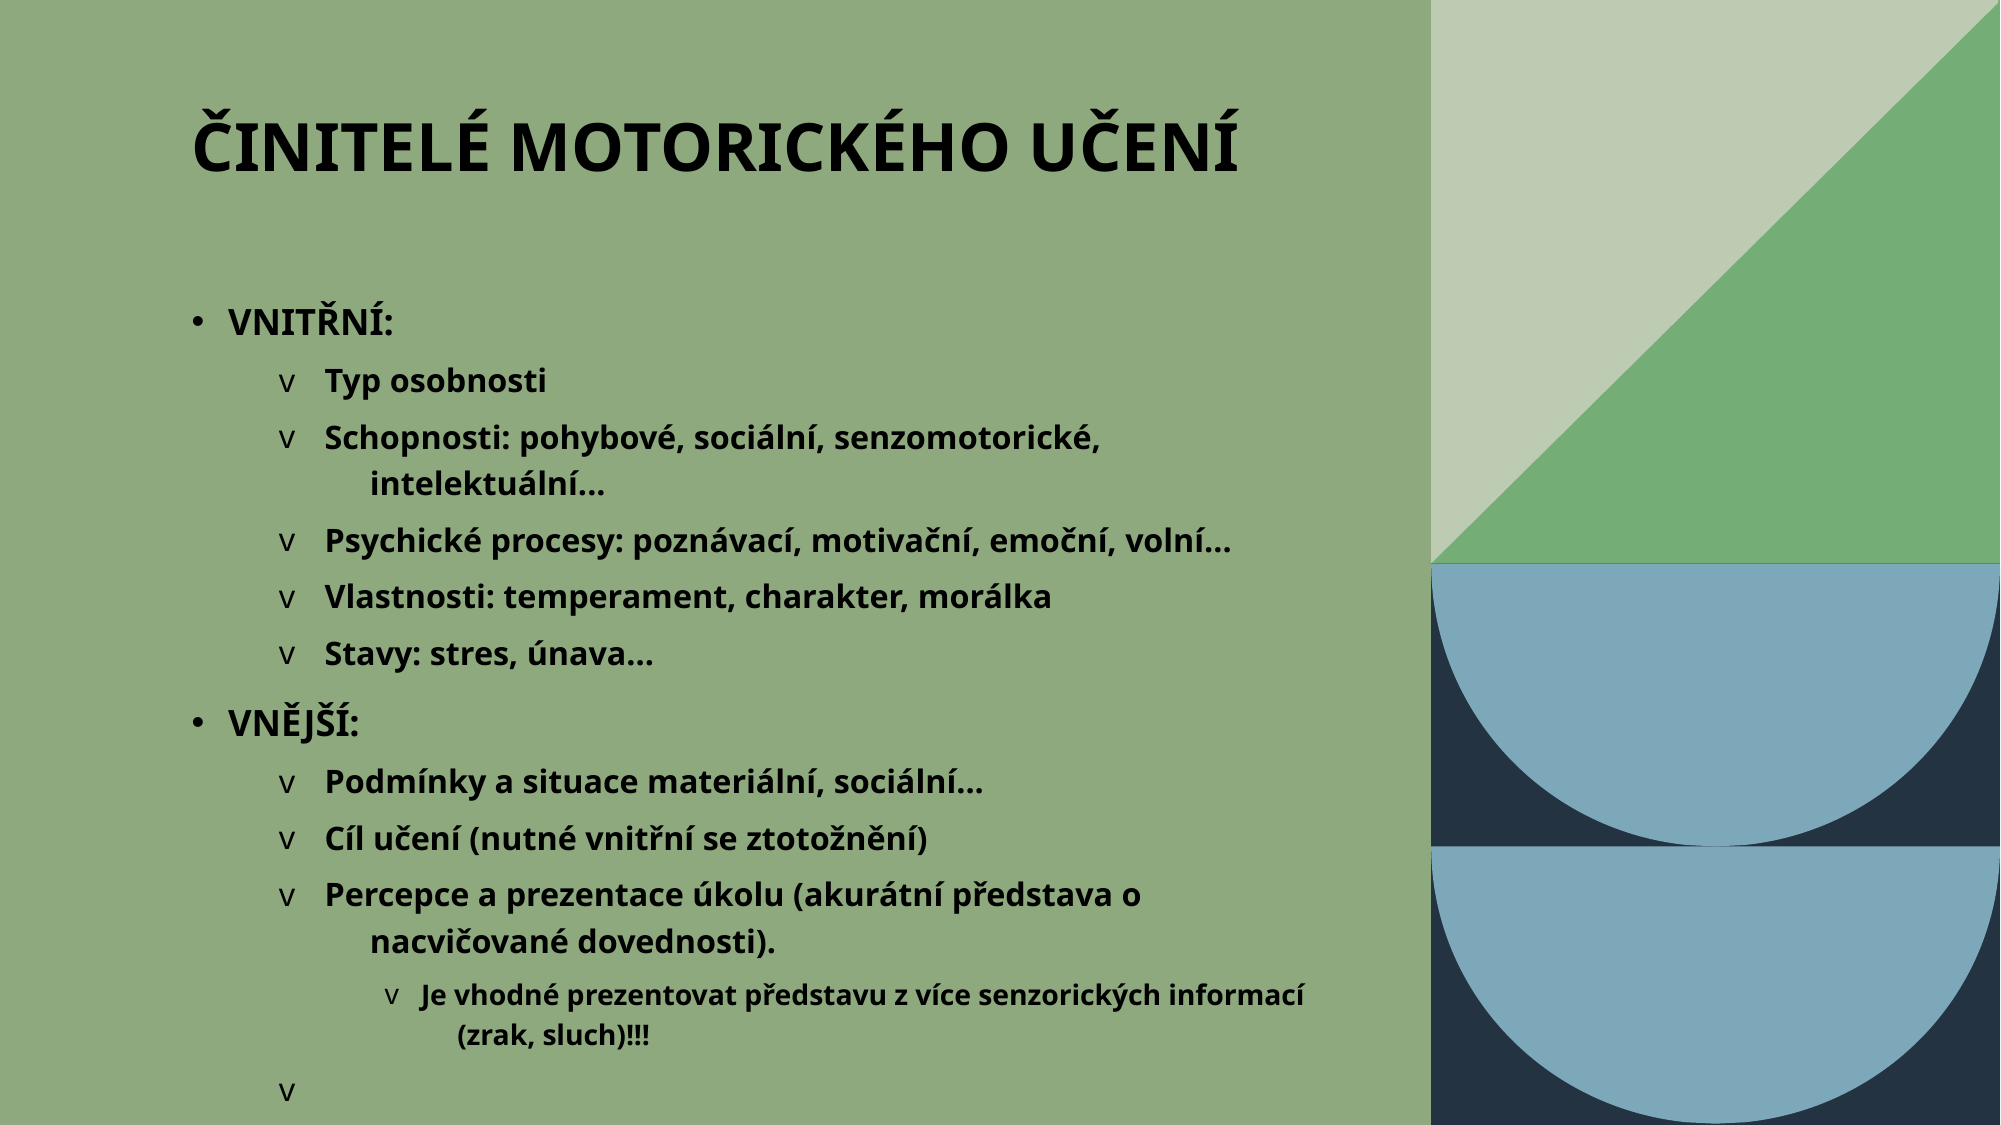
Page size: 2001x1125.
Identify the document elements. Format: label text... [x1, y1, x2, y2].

text_box [0, 0, 2000, 1125]
list VNITŘNÍ: Typ osobnosti Schopnosti: pohybové, sociální, senzomotorické, intelektuální... Psychické procesy: poznávací, motivační, emoční, volní... Vlastnosti: temperament, charakter, morálka Stavy: stres, únava... VNĚJŠÍ: Podmínky a situace materiální, sociální... Cíl učení (nutné vnitřní se ztotožnění) Percepce a prezentace úkolu (akurátní představa o nacvičované dovednosti). Je vhodné prezentovat představu z více senzorických informací (zrak, sluch)!!! [176, 283, 1350, 1060]
title ČINITELÉ MOTORICKÉHO UČENÍ [176, 17, 1337, 192]
